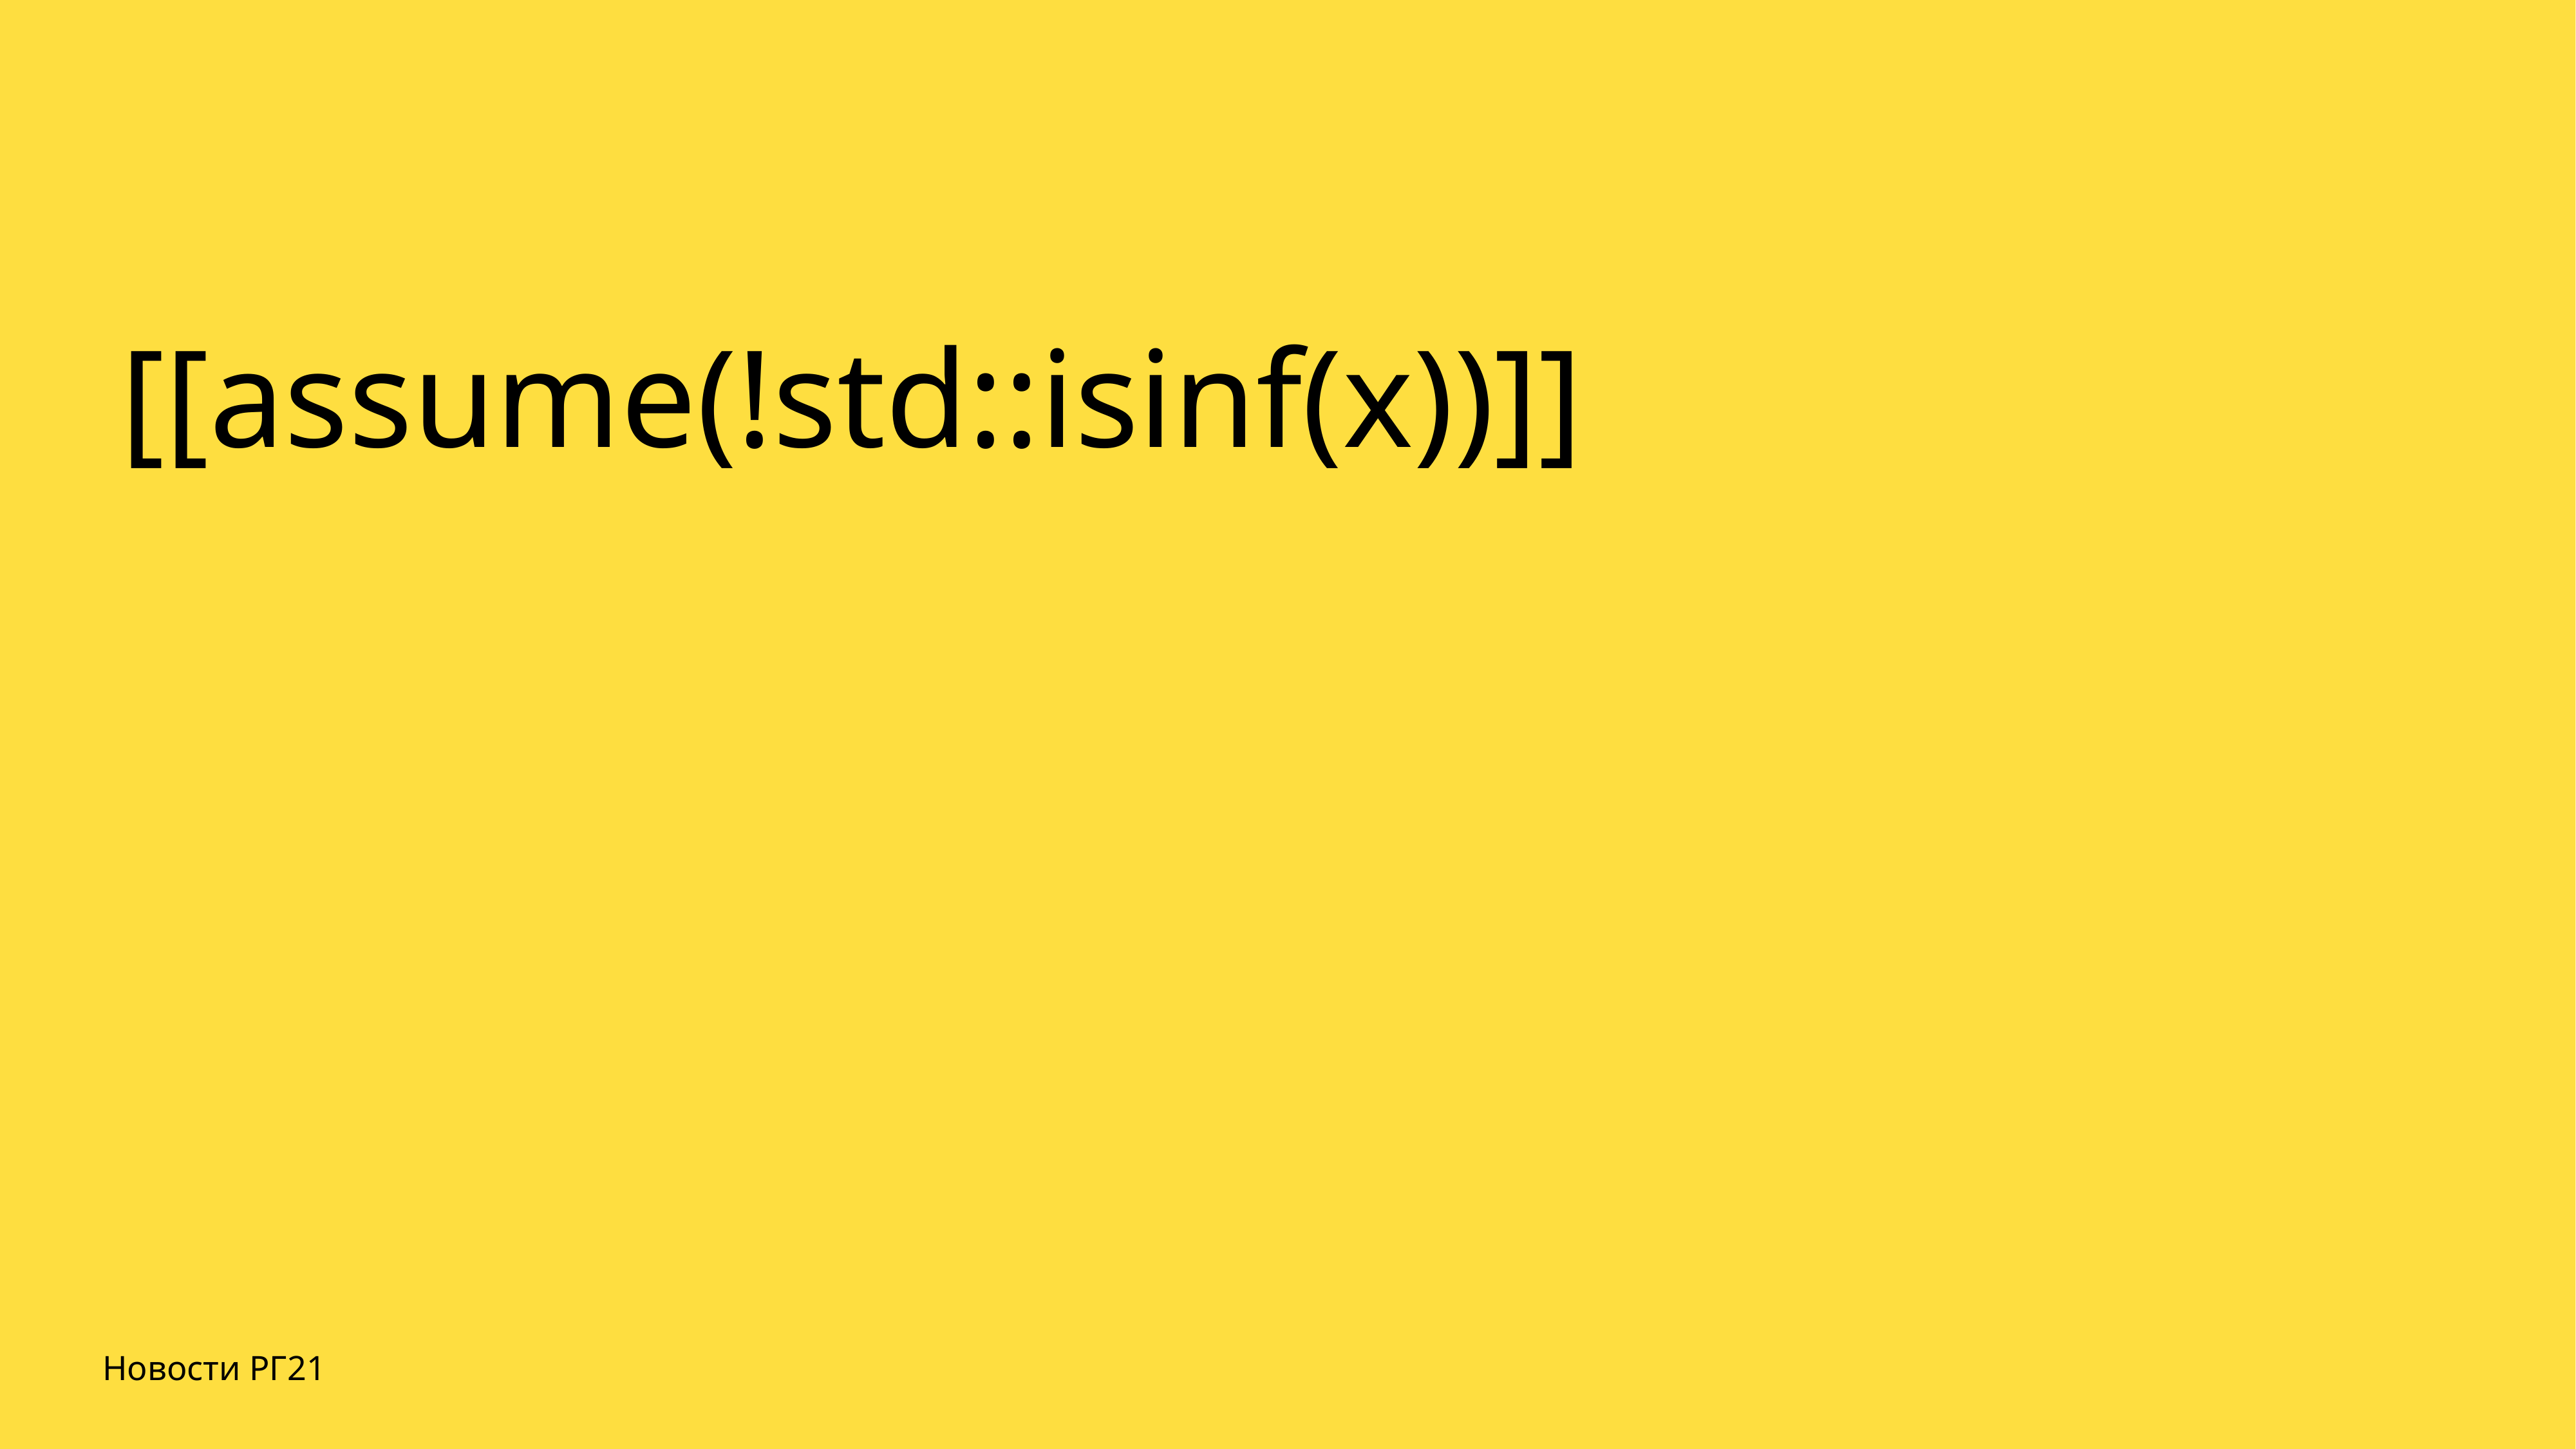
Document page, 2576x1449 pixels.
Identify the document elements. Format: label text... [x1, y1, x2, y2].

title [[assume(!std::isinf(x))]] [111, 327, 2158, 1013]
text_box [1400, 424, 1447, 530]
list Новости РГ21 [93, 1338, 1190, 1393]
